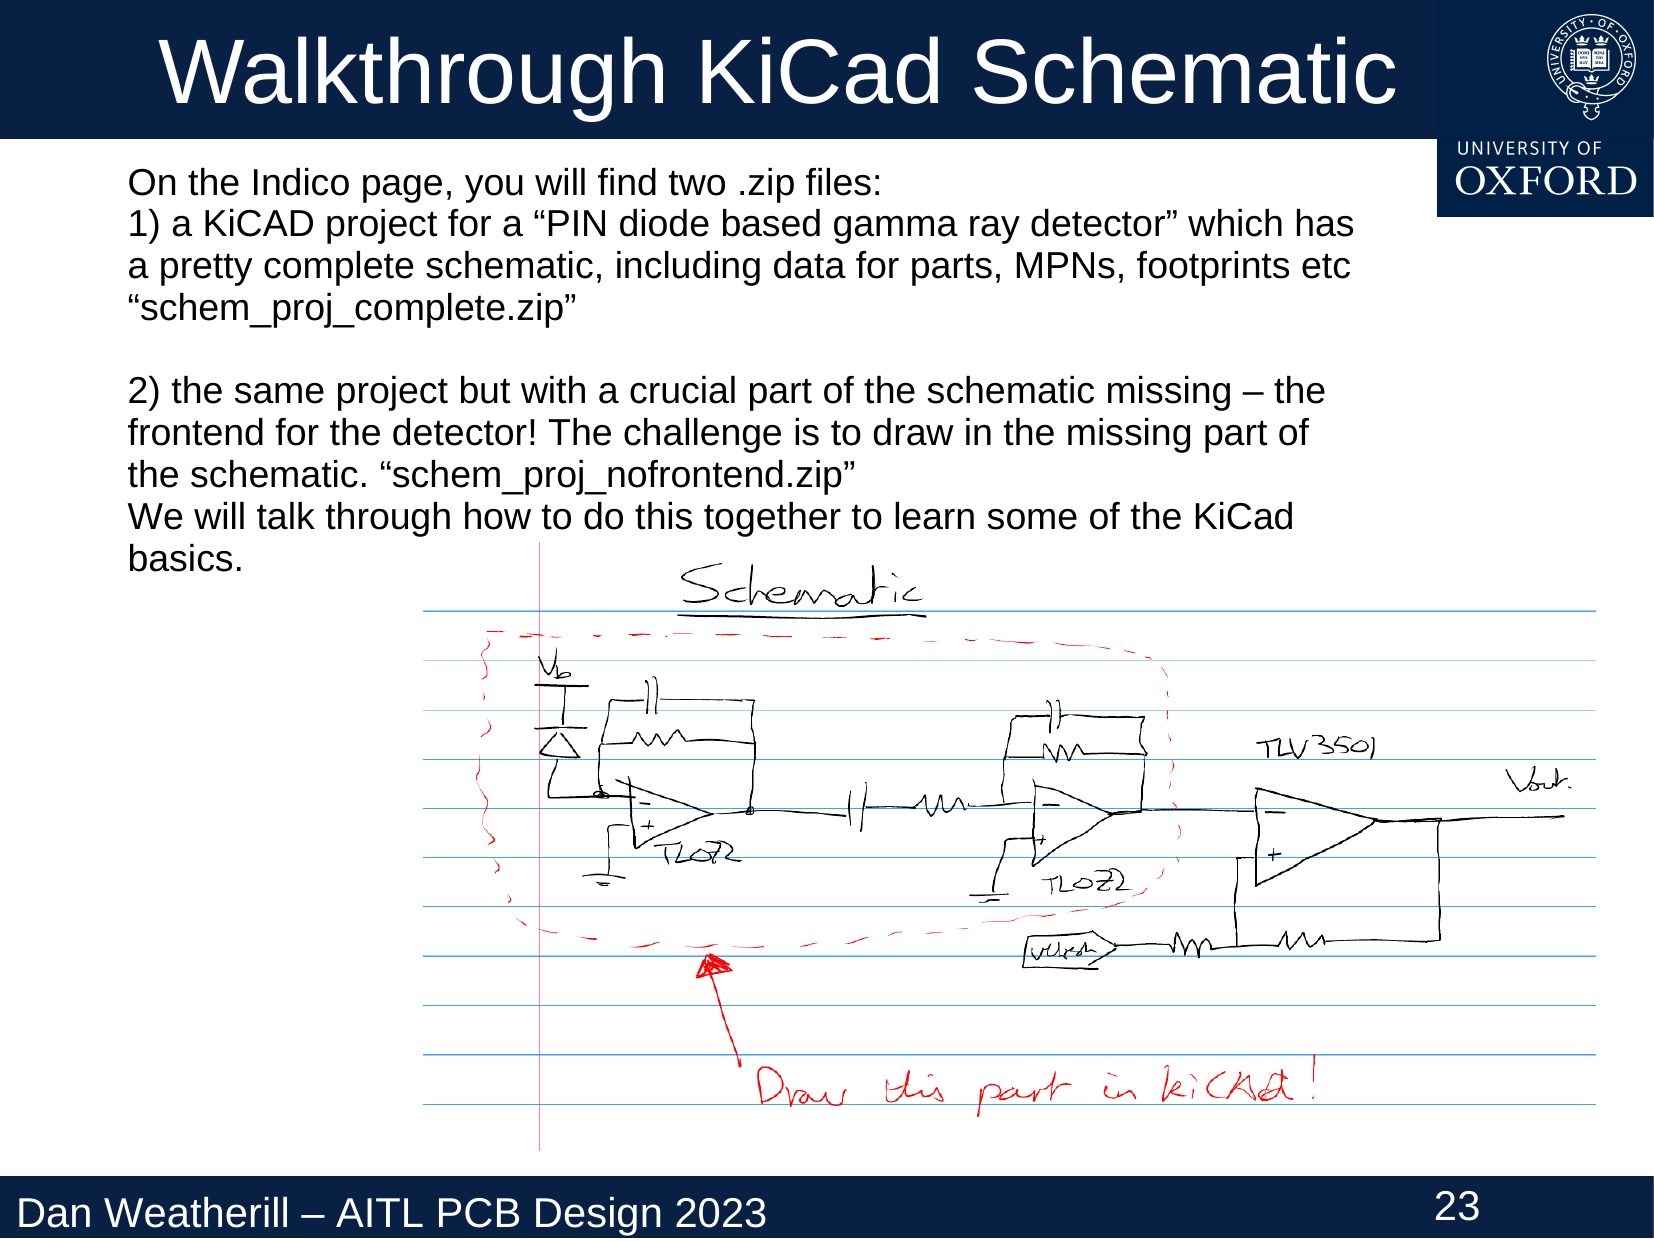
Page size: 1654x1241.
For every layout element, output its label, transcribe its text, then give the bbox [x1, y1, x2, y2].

picture [1437, 0, 1654, 217]
picture [423, 542, 1596, 1151]
text_box On the Indico page, you will find two .zip files: 1) a KiCAD project for a “PIN diode based gamma ray detector” which has a pretty complete schematic, including data for parts, MPNs, footprints etc “schem_proj_complete.zip” 2) the same project but with a crucial part of the schematic missing – the frontend for the detector! The challenge is to draw in the missing part of the schematic. “schem_proj_nofrontend.zip” We will talk through how to do this together to learn some of the KiCad basics. [112, 154, 1377, 588]
title Walkthrough KiCad Schematic [35, 0, 1524, 177]
